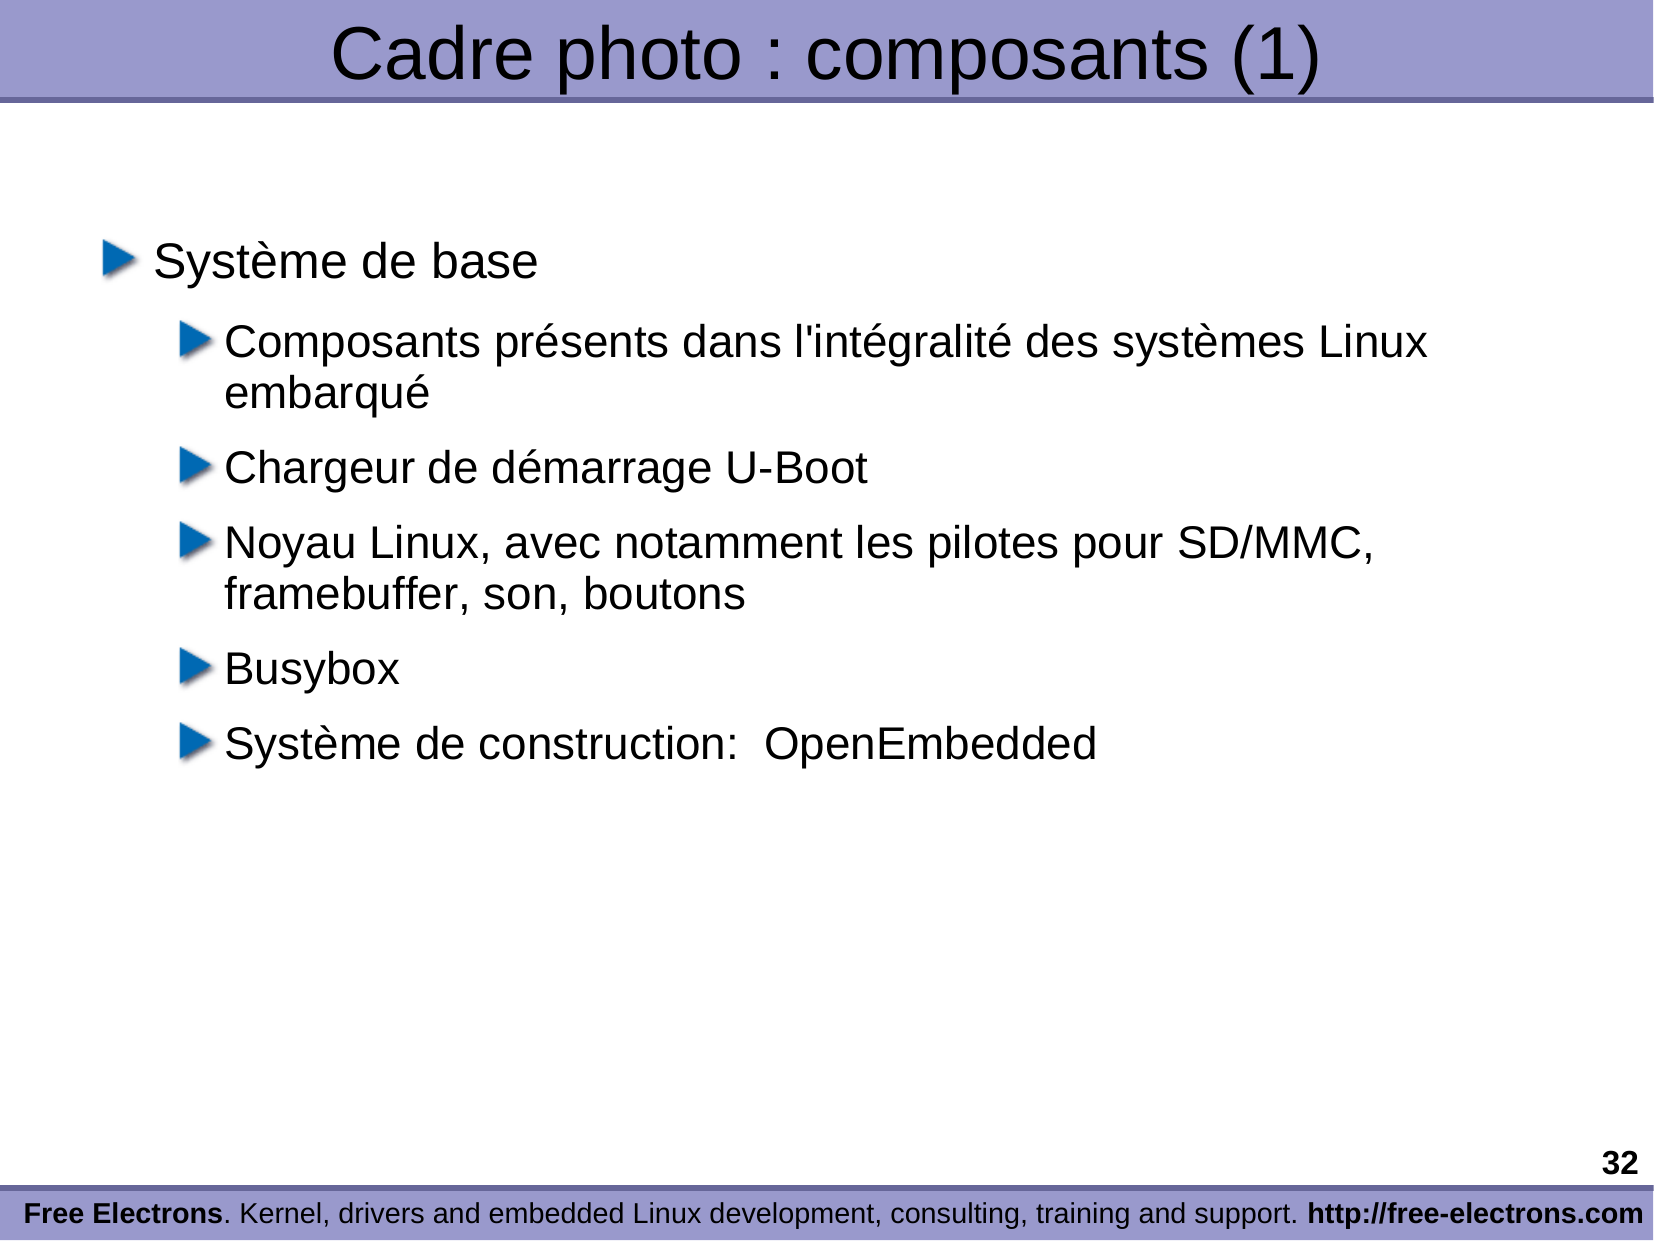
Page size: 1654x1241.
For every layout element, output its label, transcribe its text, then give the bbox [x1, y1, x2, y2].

title Cadre photo : composants (1) [0, 0, 1654, 107]
list Système de base Composants présents dans l'intégralité des systèmes Linux embarqué Chargeur de démarrage U-Boot Noyau Linux, avec notamment les pilotes pour SD/MMC, framebuffer, son, boutons Busybox Système de construction: OpenEmbedded [82, 232, 1571, 1109]
